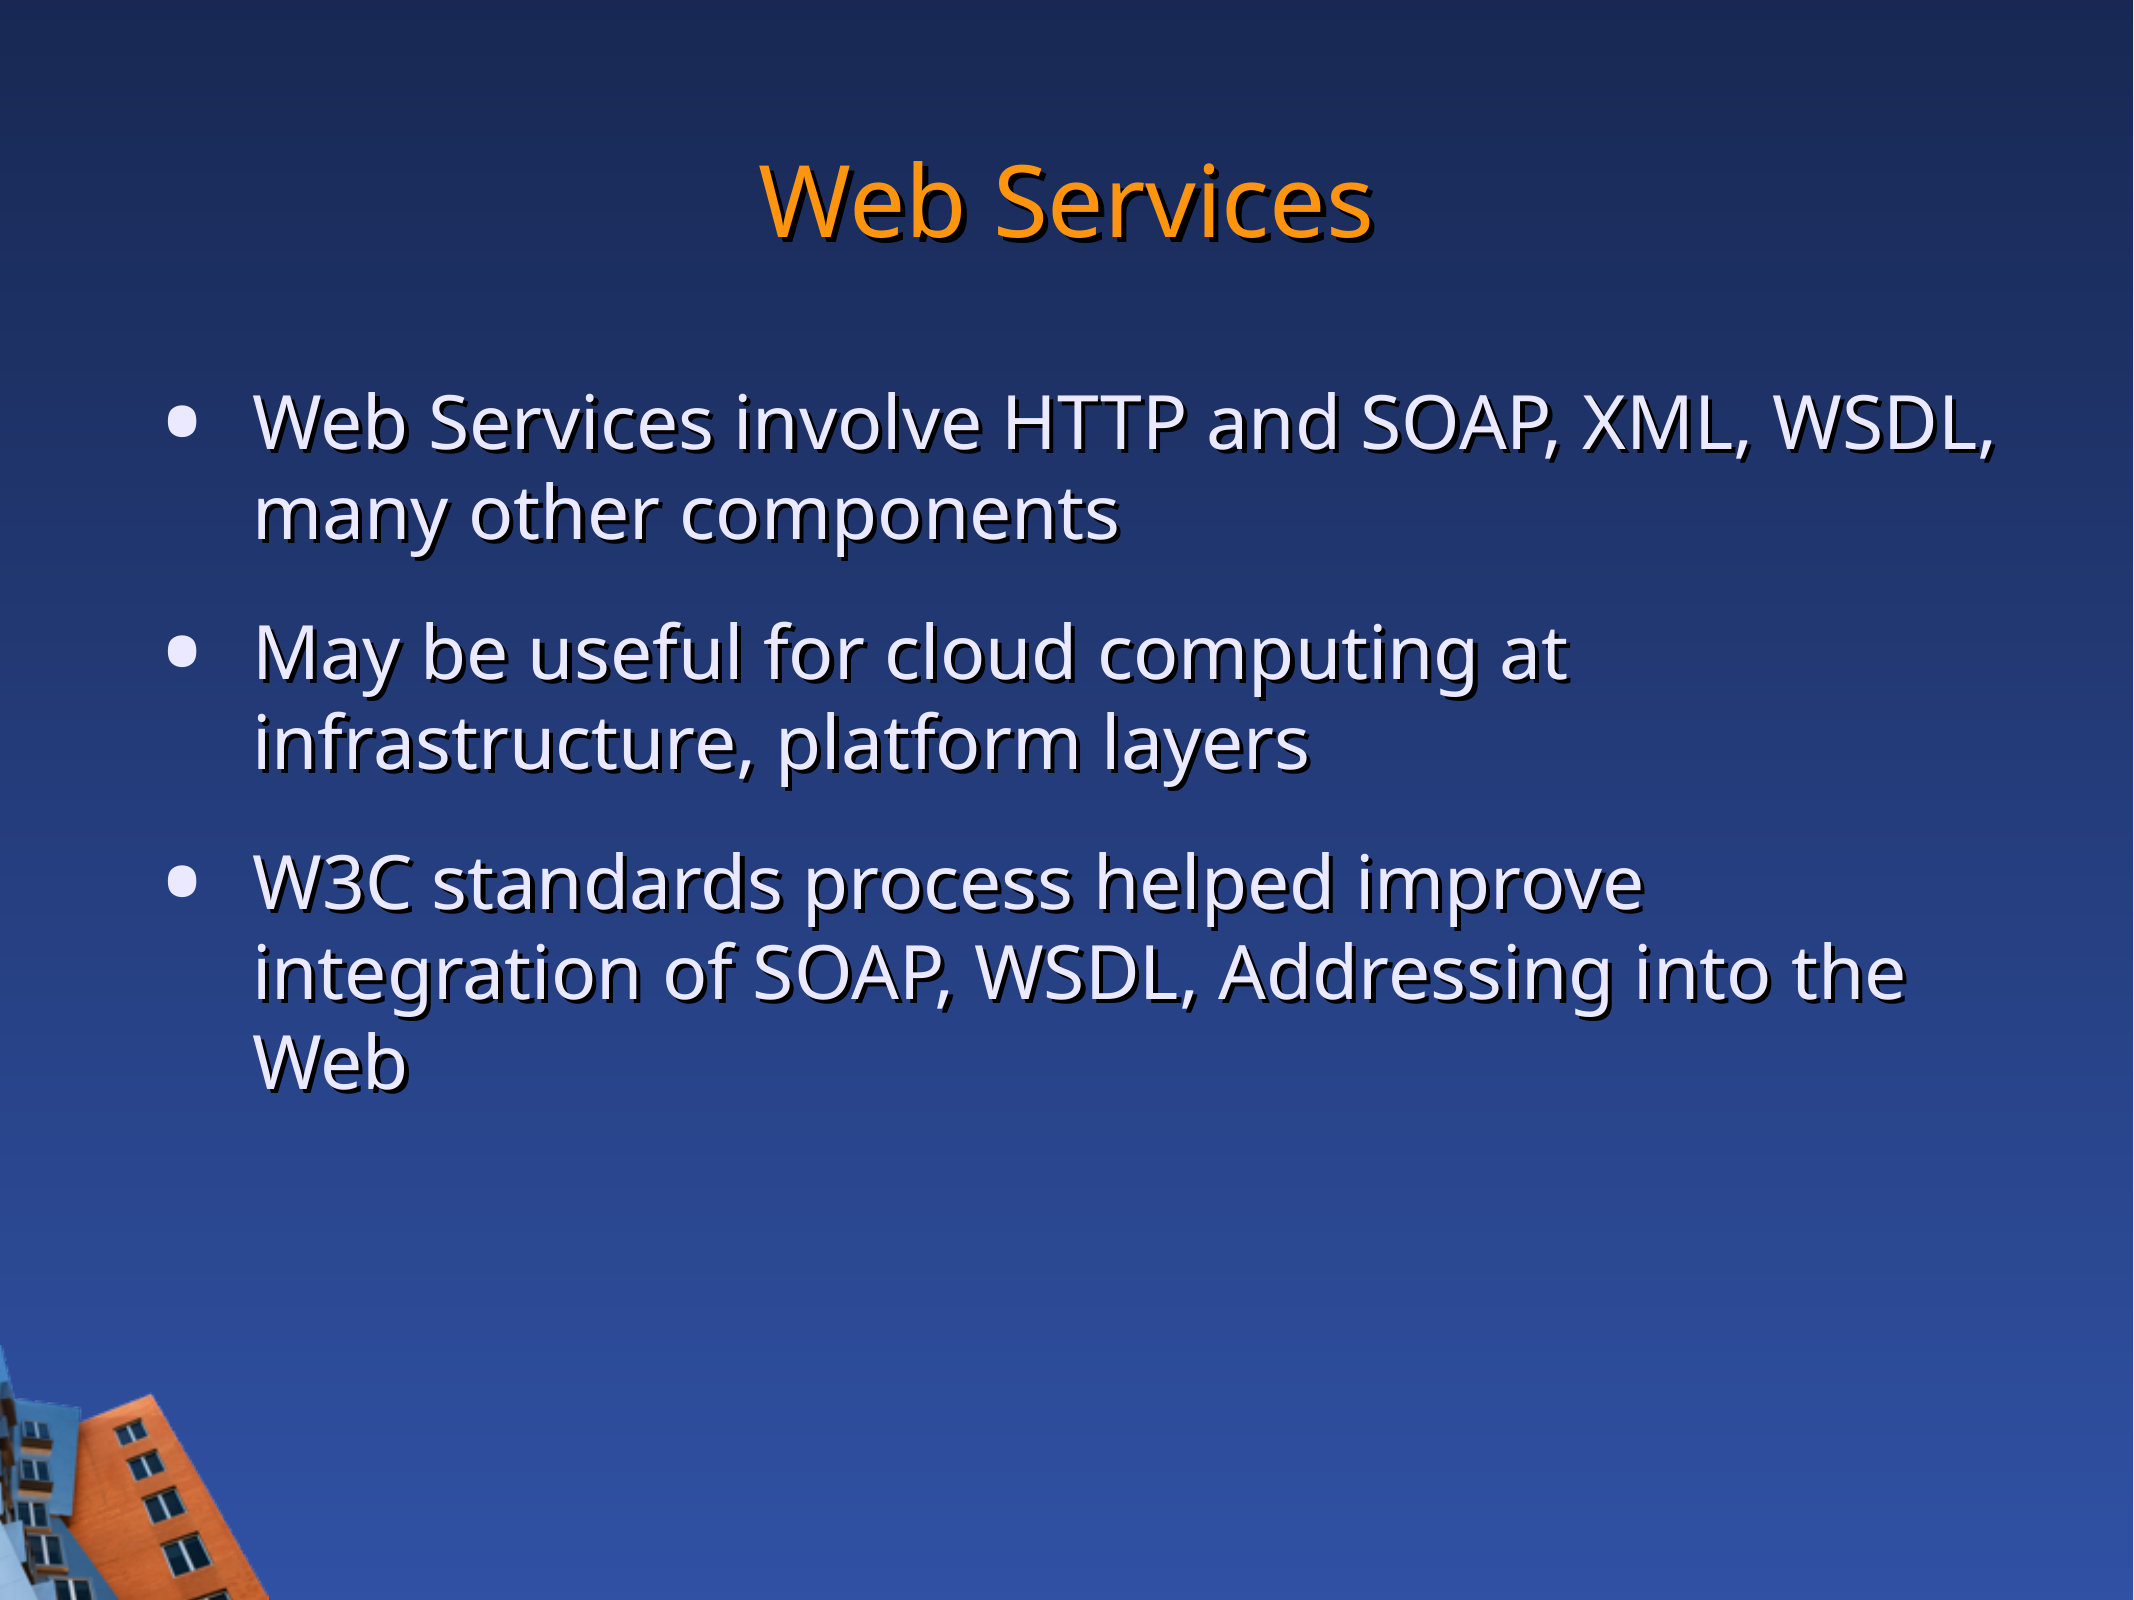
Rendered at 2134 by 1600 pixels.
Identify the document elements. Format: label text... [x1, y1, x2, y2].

picture [0, 1345, 269, 1600]
title Web Services [106, 71, 2027, 324]
list Web Services involve HTTP and SOAP, XML, WSDL, many other components May be useful for cloud computing at infrastructure, platform layers W3C standards process helped improve integration of SOAP, WSDL, Addressing into the Web [106, 374, 2027, 1105]
